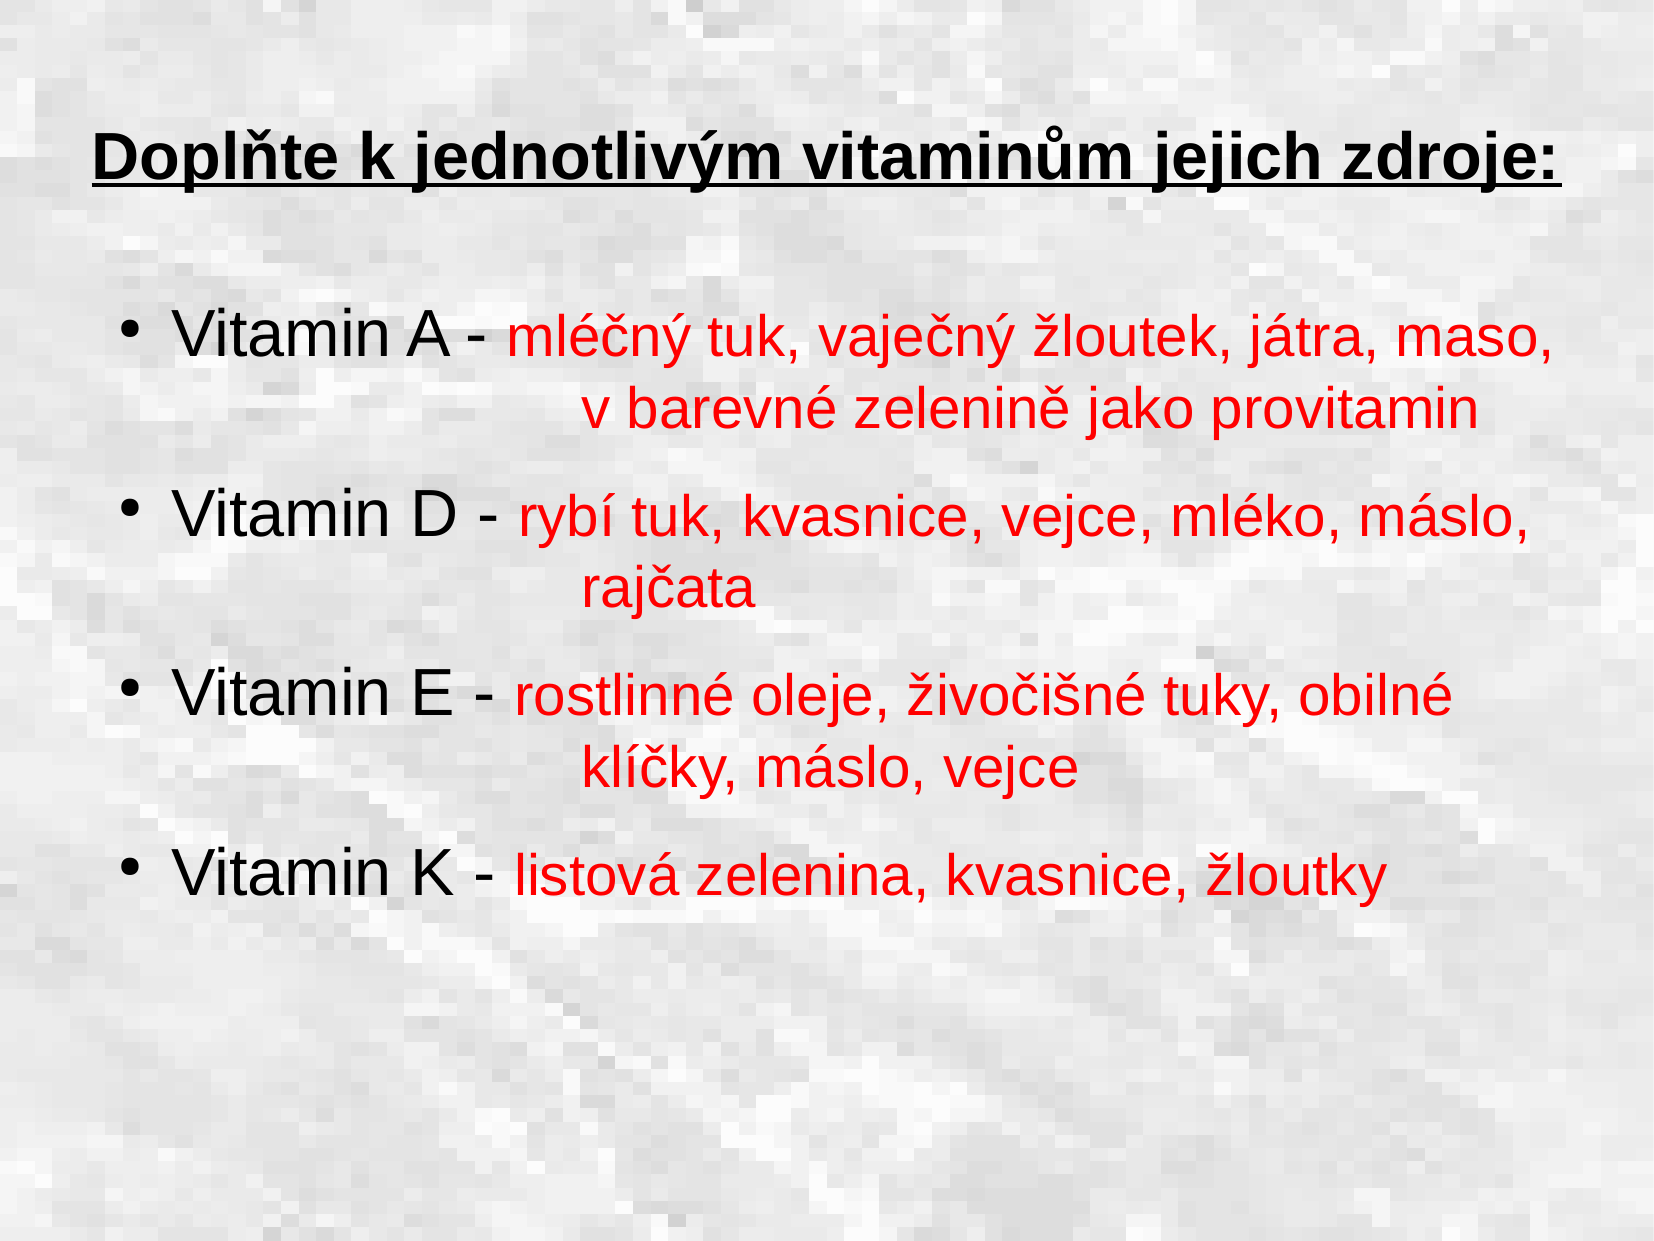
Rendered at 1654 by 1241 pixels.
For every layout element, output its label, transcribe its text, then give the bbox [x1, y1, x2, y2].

title Doplňte k jednotlivým vitaminům jejich zdroje: [82, 49, 1571, 257]
list Vitamin A - mléčný tuk, vaječný žloutek, játra, maso, v barevné zelenině jako provitamin Vitamin D - rybí tuk, kvasnice, vejce, mléko, máslo, rajčata Vitamin E - rostlinné oleje, živočišné tuky, obilné klíčky, máslo, vejce Vitamin K - listová zelenina, kvasnice, žloutky [82, 290, 1571, 1109]
